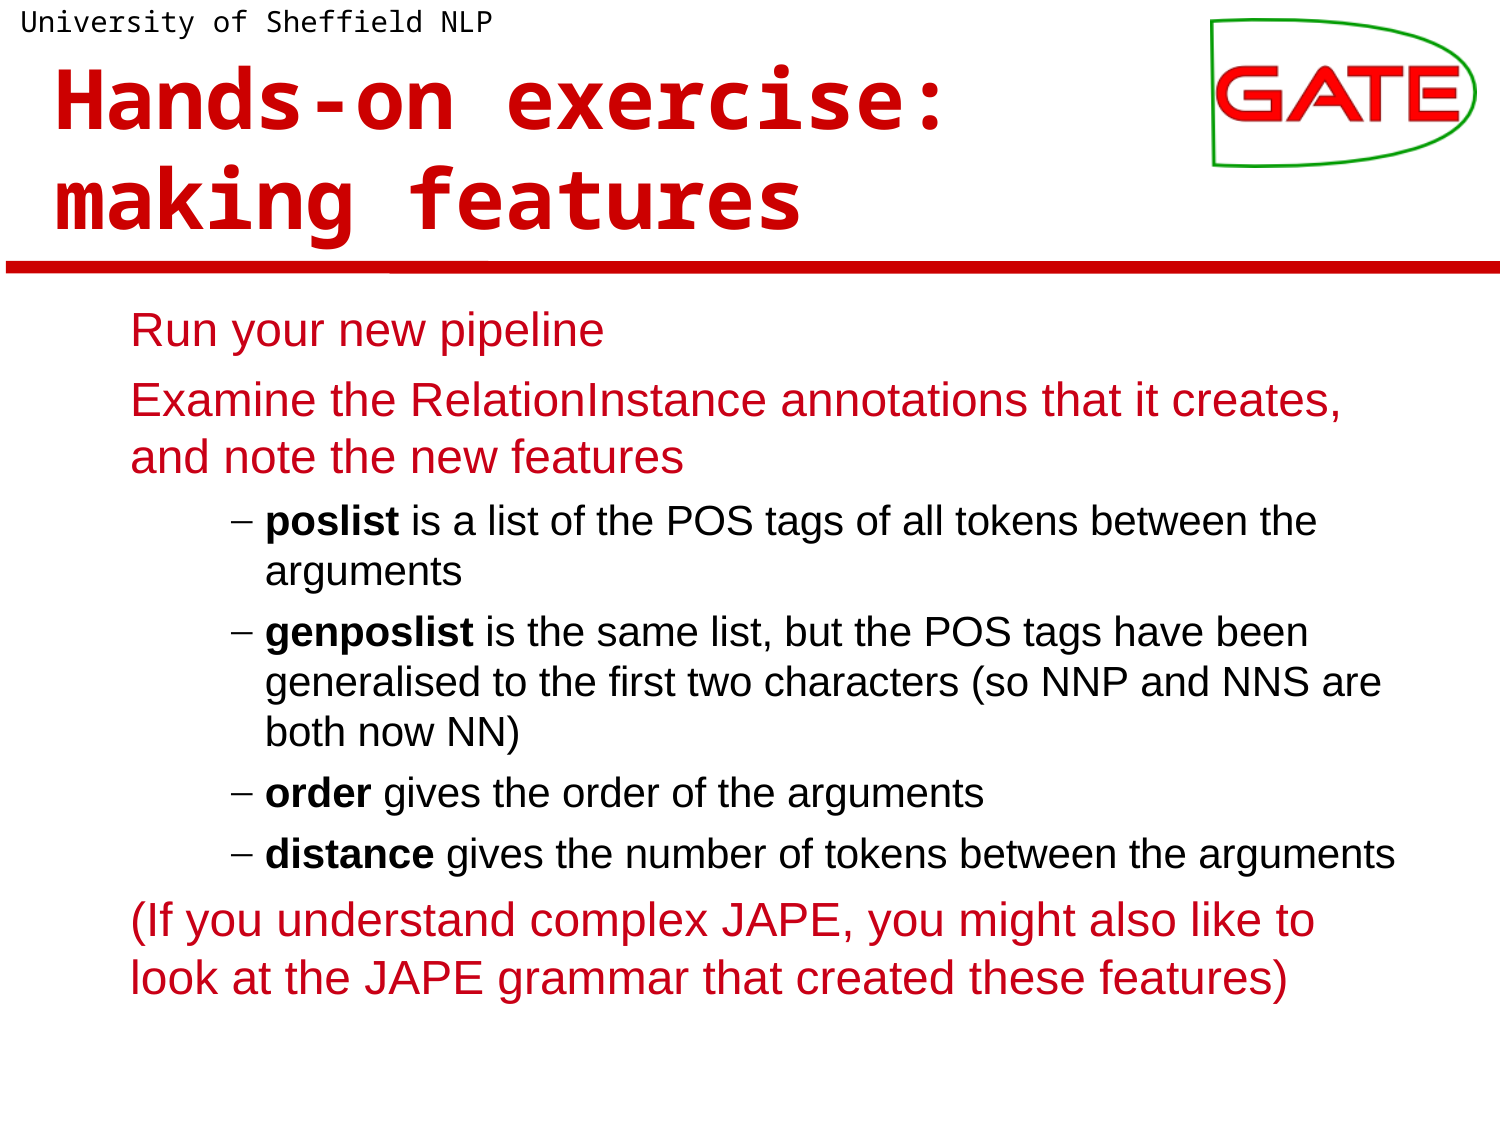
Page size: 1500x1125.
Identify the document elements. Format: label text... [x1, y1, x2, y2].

picture [1210, 18, 1477, 168]
list Run your new pipeline Examine the RelationInstance annotations that it creates, and note the new features poslist is a list of the POS tags of all tokens between the arguments genposlist is the same list, but the POS tags have been generalised to the first two characters (so NNP and NNS are both now NN) order gives the order of the arguments distance gives the number of tokens between the arguments (If you understand complex JAPE, you might also like to look at the JAPE grammar that created these features) [74, 290, 1425, 1034]
title Hands-on exercise: making features [41, 37, 1391, 254]
